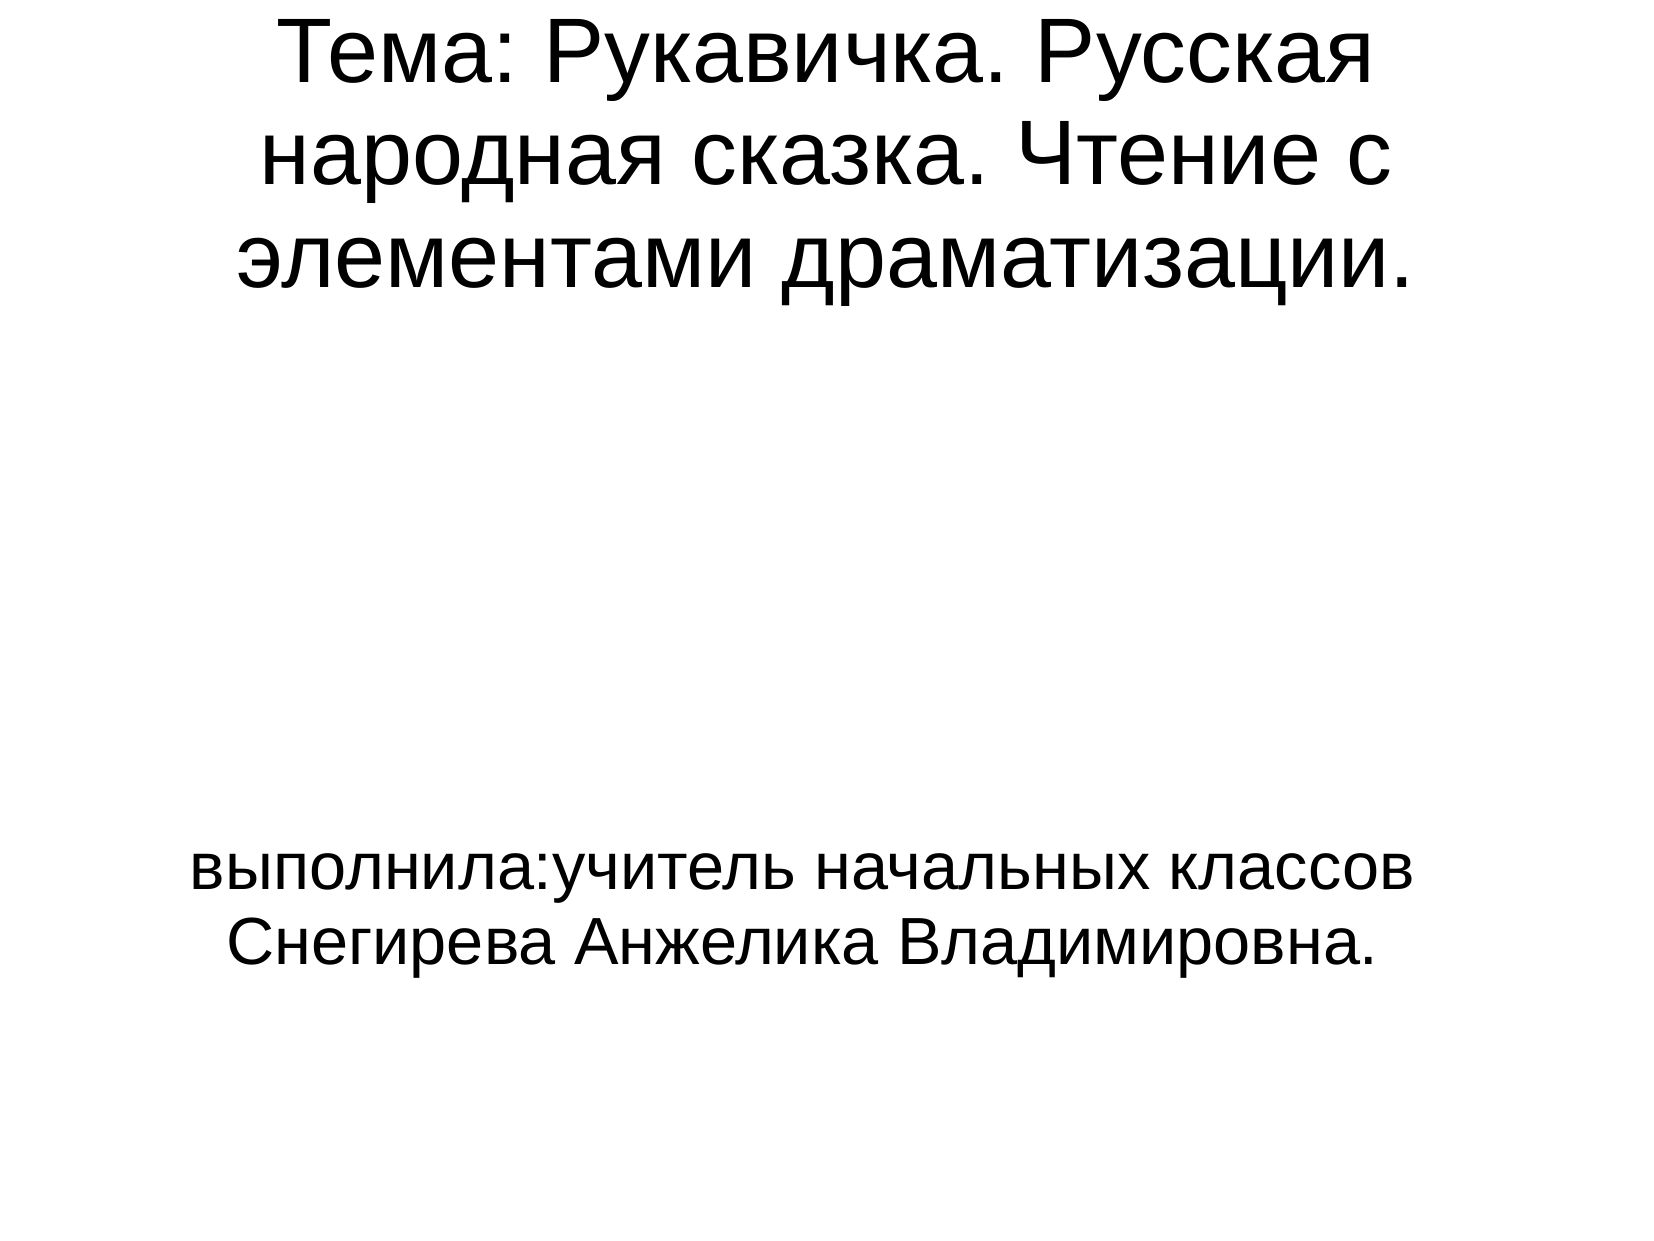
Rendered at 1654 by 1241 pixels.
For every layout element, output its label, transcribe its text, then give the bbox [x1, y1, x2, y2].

title Тема: Рукавичка. Русская народная сказка. Чтение с элементами драматизации. [82, 0, 1571, 307]
subtitle выполнила:учитель начальных классов Снегирева Анжелика Владимировна. [59, 620, 1548, 1188]
